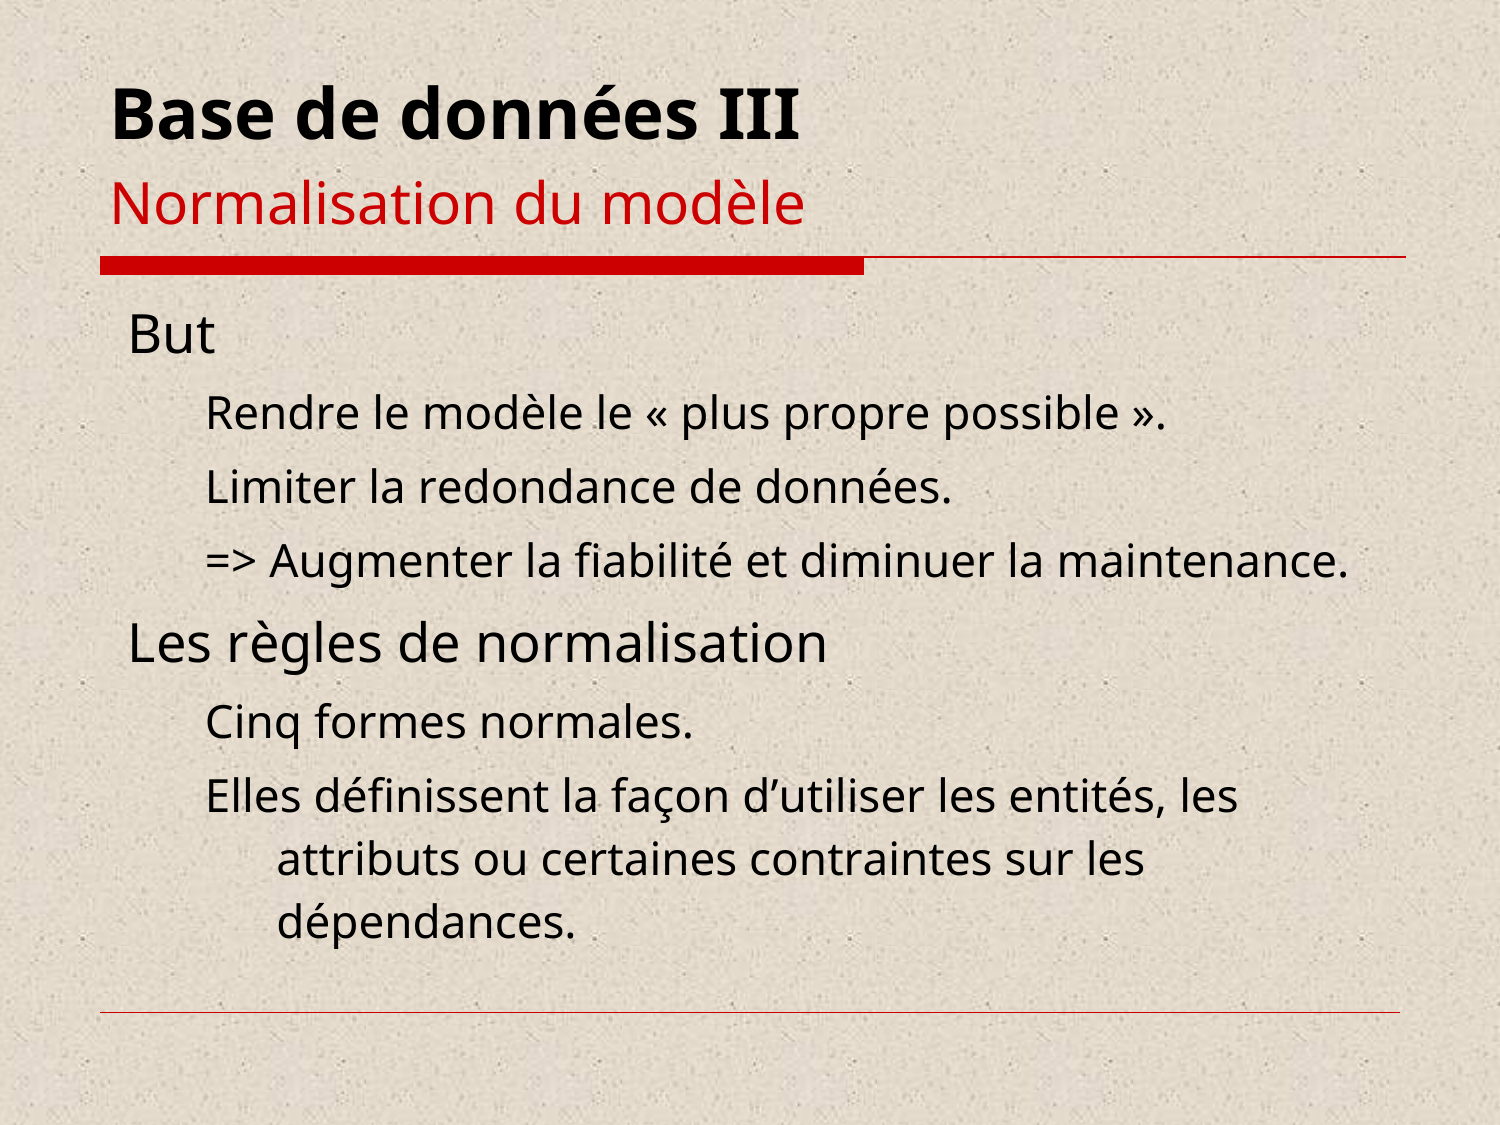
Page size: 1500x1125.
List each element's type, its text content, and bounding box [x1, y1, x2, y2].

title Base de données III Normalisation du modèle [94, 49, 1407, 250]
picture [0, 0, 1500, 1125]
list But Rendre le modèle le « plus propre possible ». Limiter la redondance de données. => Augmenter la fiabilité et diminuer la maintenance. Les règles de normalisation Cinq formes normales. Elles définissent la façon d’utiliser les entités, les attributs ou certaines contraintes sur les dépendances. [112, 287, 1388, 1101]
